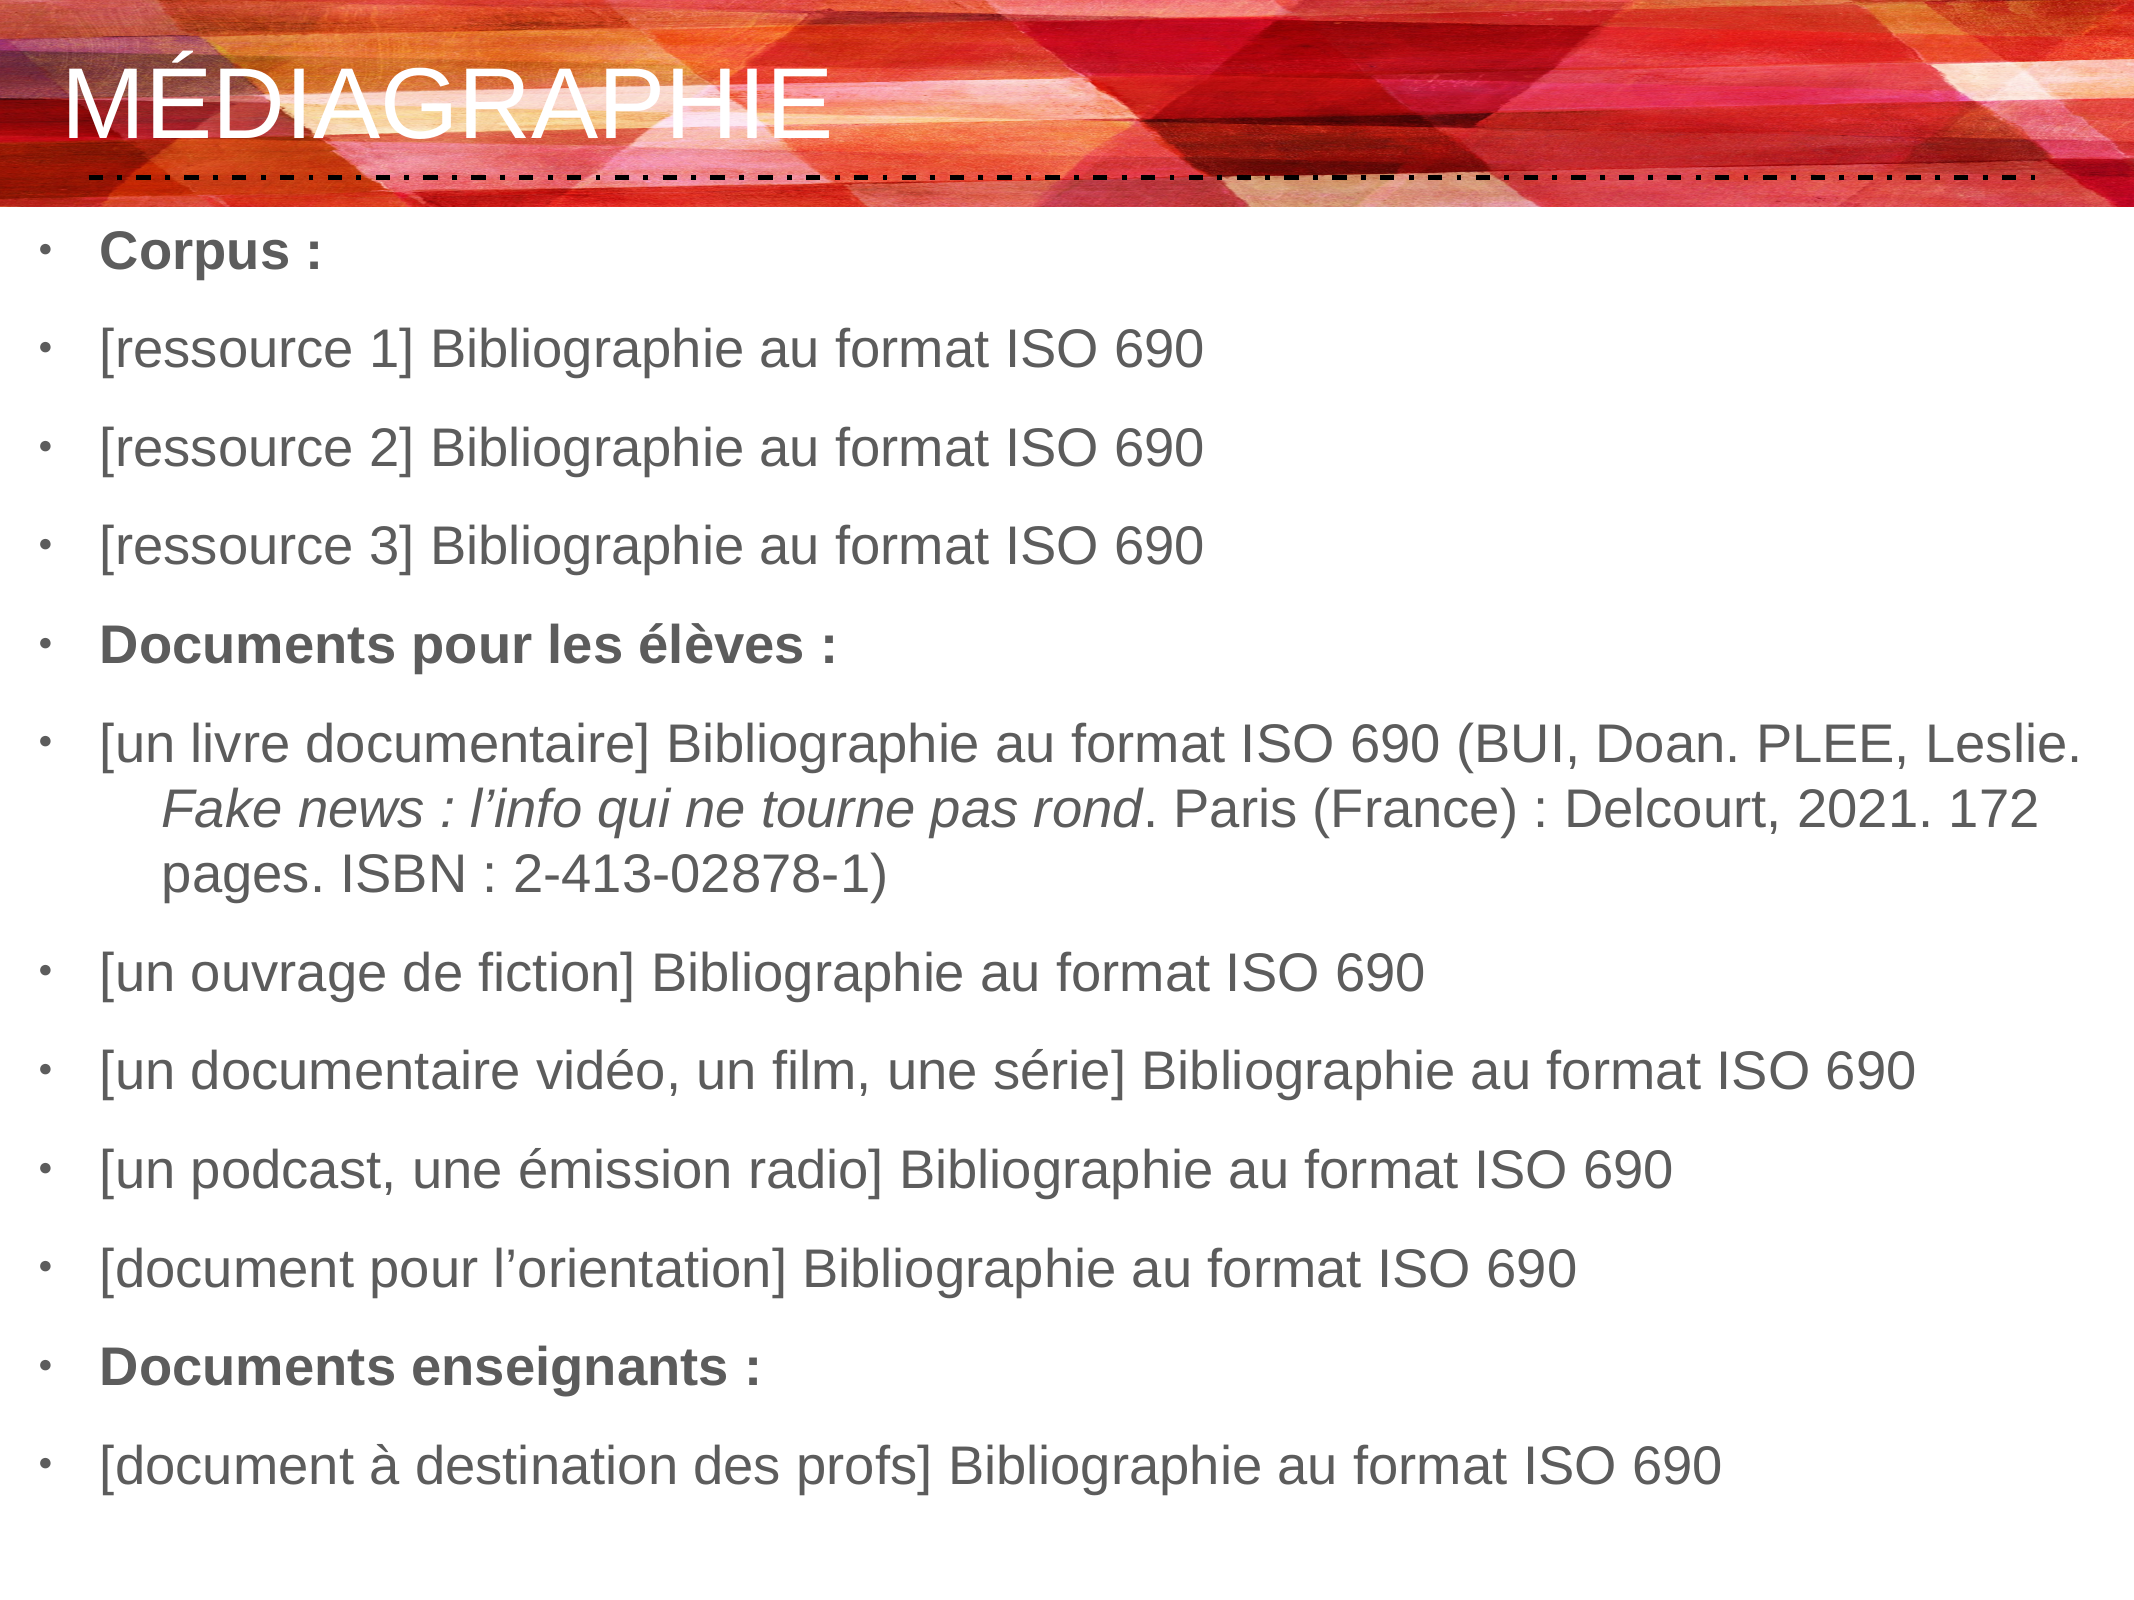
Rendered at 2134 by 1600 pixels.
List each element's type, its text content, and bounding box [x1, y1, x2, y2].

text_box Corpus : [ressource 1] Bibliographie au format ISO 690 [ressource 2] Bibliographie au format ISO 690 [ressource 3] Bibliographie au format ISO 690 Documents pour les élèves : [un livre documentaire] Bibliographie au format ISO 690 (BUI, Doan. PLEE, Leslie. Fake news : l’info qui ne tourne pas rond. Paris (France) : Delcourt, 2021. 172 pages. ISBN : 2-413-02878-1) [un ouvrage de fiction] Bibliographie au format ISO 690 [un documentaire vidéo, un film, une série] Bibliographie au format ISO 690 [un podcast, une émission radio] Bibliographie au format ISO 690 [document pour l’orientation] Bibliographie au format ISO 690 Documents enseignants : [document à destination des profs] Bibliographie au format ISO 690 [30, 207, 2097, 1565]
text_box MÉDIAGRAPHIE [53, 30, 1642, 148]
picture [0, 0, 2134, 207]
